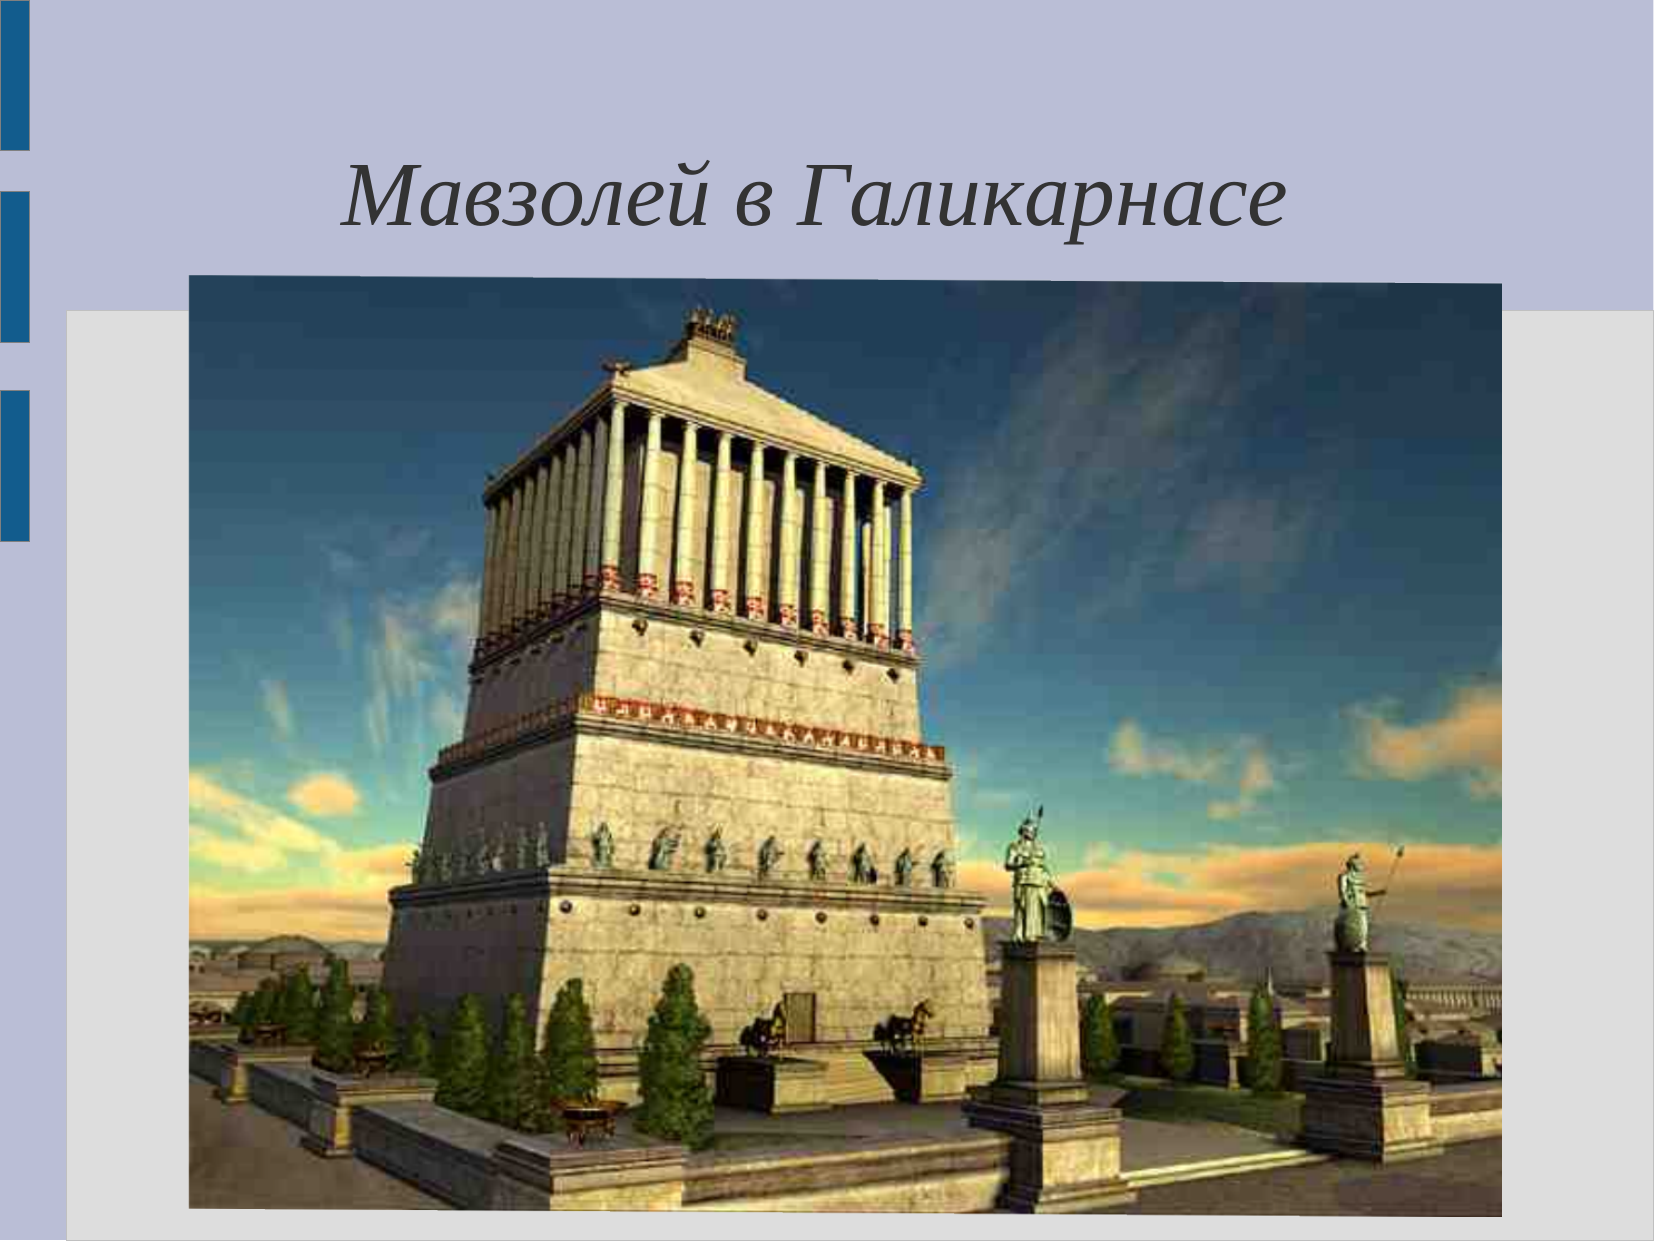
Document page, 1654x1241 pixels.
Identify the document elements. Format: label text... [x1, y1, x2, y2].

picture [188, 274, 1502, 1217]
title Мавзолей в Галикарнасе [121, 91, 1534, 299]
